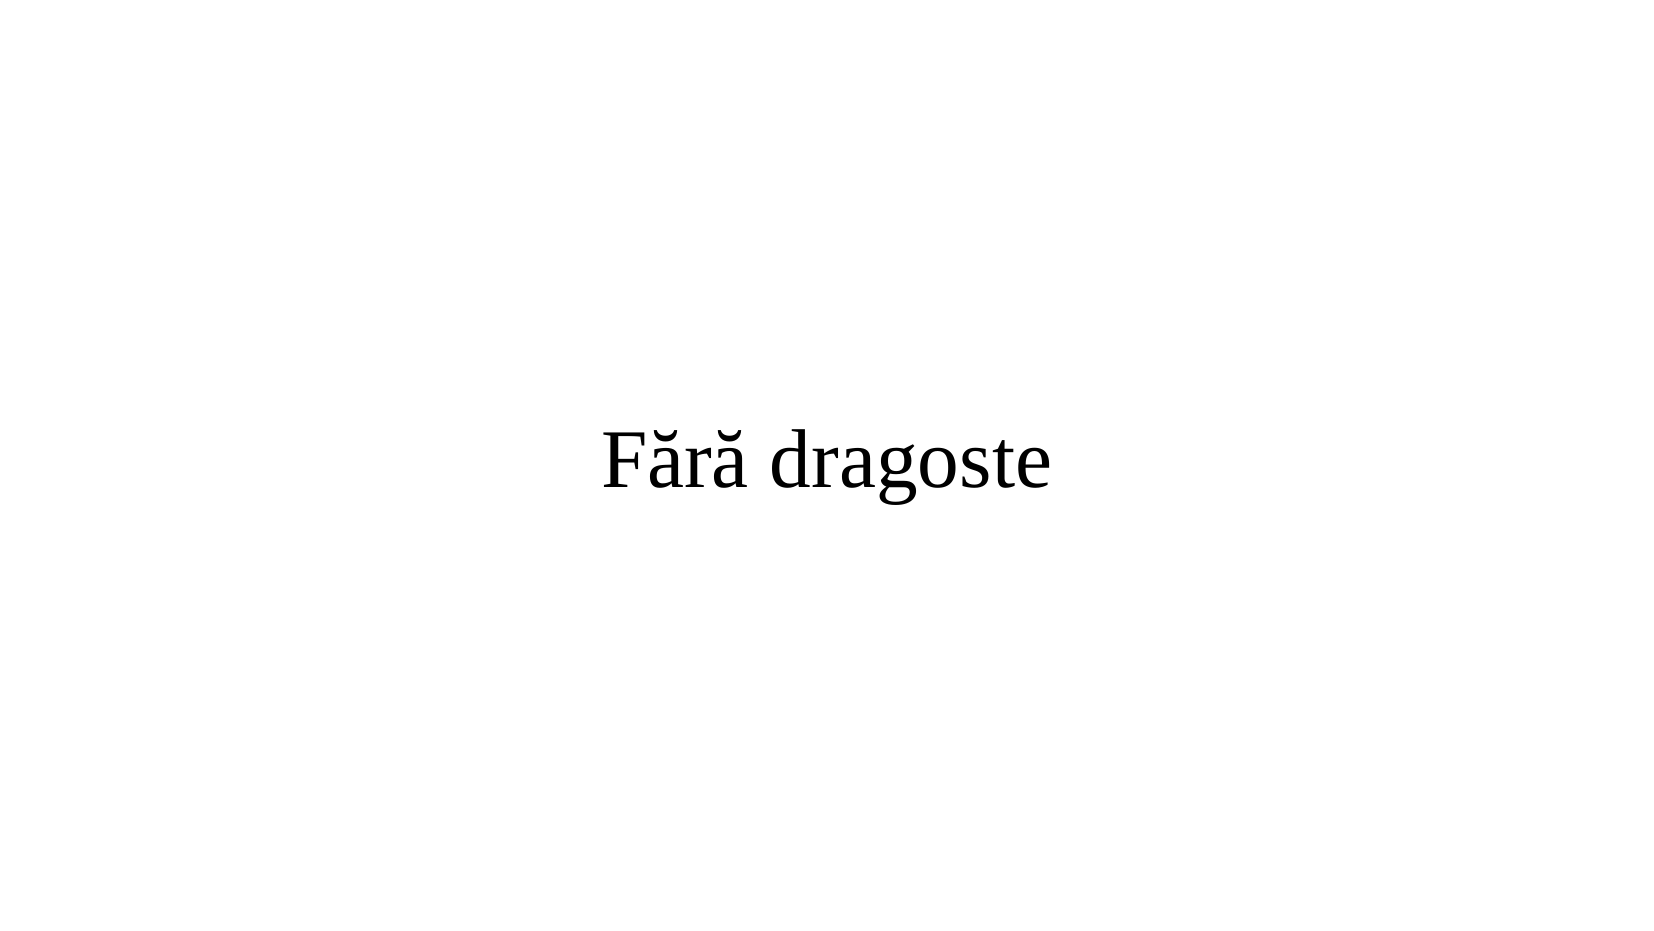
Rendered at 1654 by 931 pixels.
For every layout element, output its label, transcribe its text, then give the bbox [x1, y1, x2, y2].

subtitle Fără dragoste [0, 396, 1654, 505]
